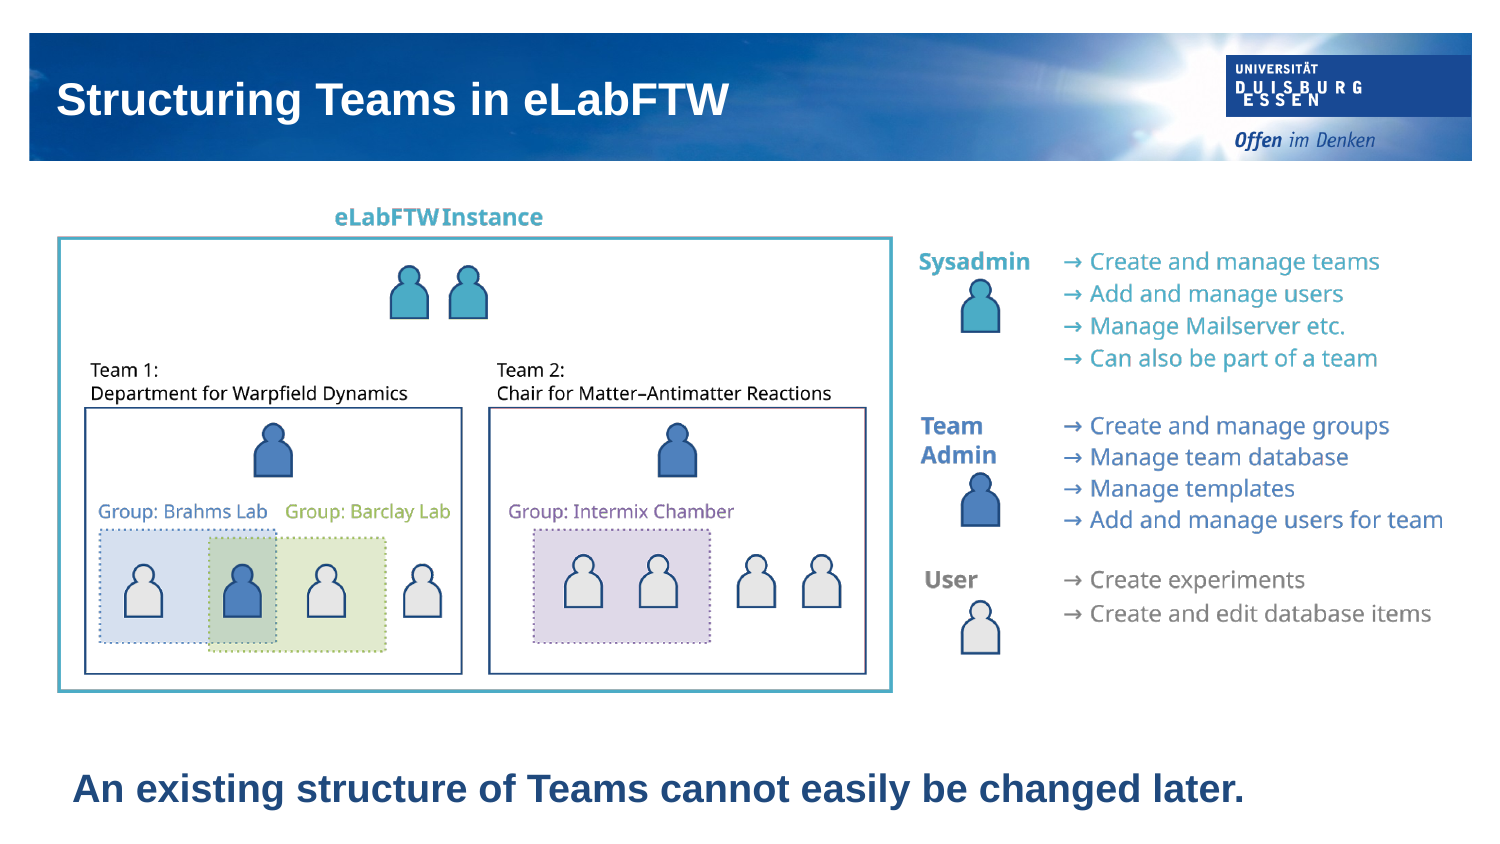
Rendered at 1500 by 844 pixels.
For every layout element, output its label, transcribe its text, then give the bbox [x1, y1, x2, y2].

text_box An existing structure of Teams cannot easily be changed later. [57, 763, 1318, 823]
picture [24, 174, 1475, 726]
picture [29, 33, 1471, 161]
text_box Structuring Teams in eLabFTW [26, 43, 1161, 150]
